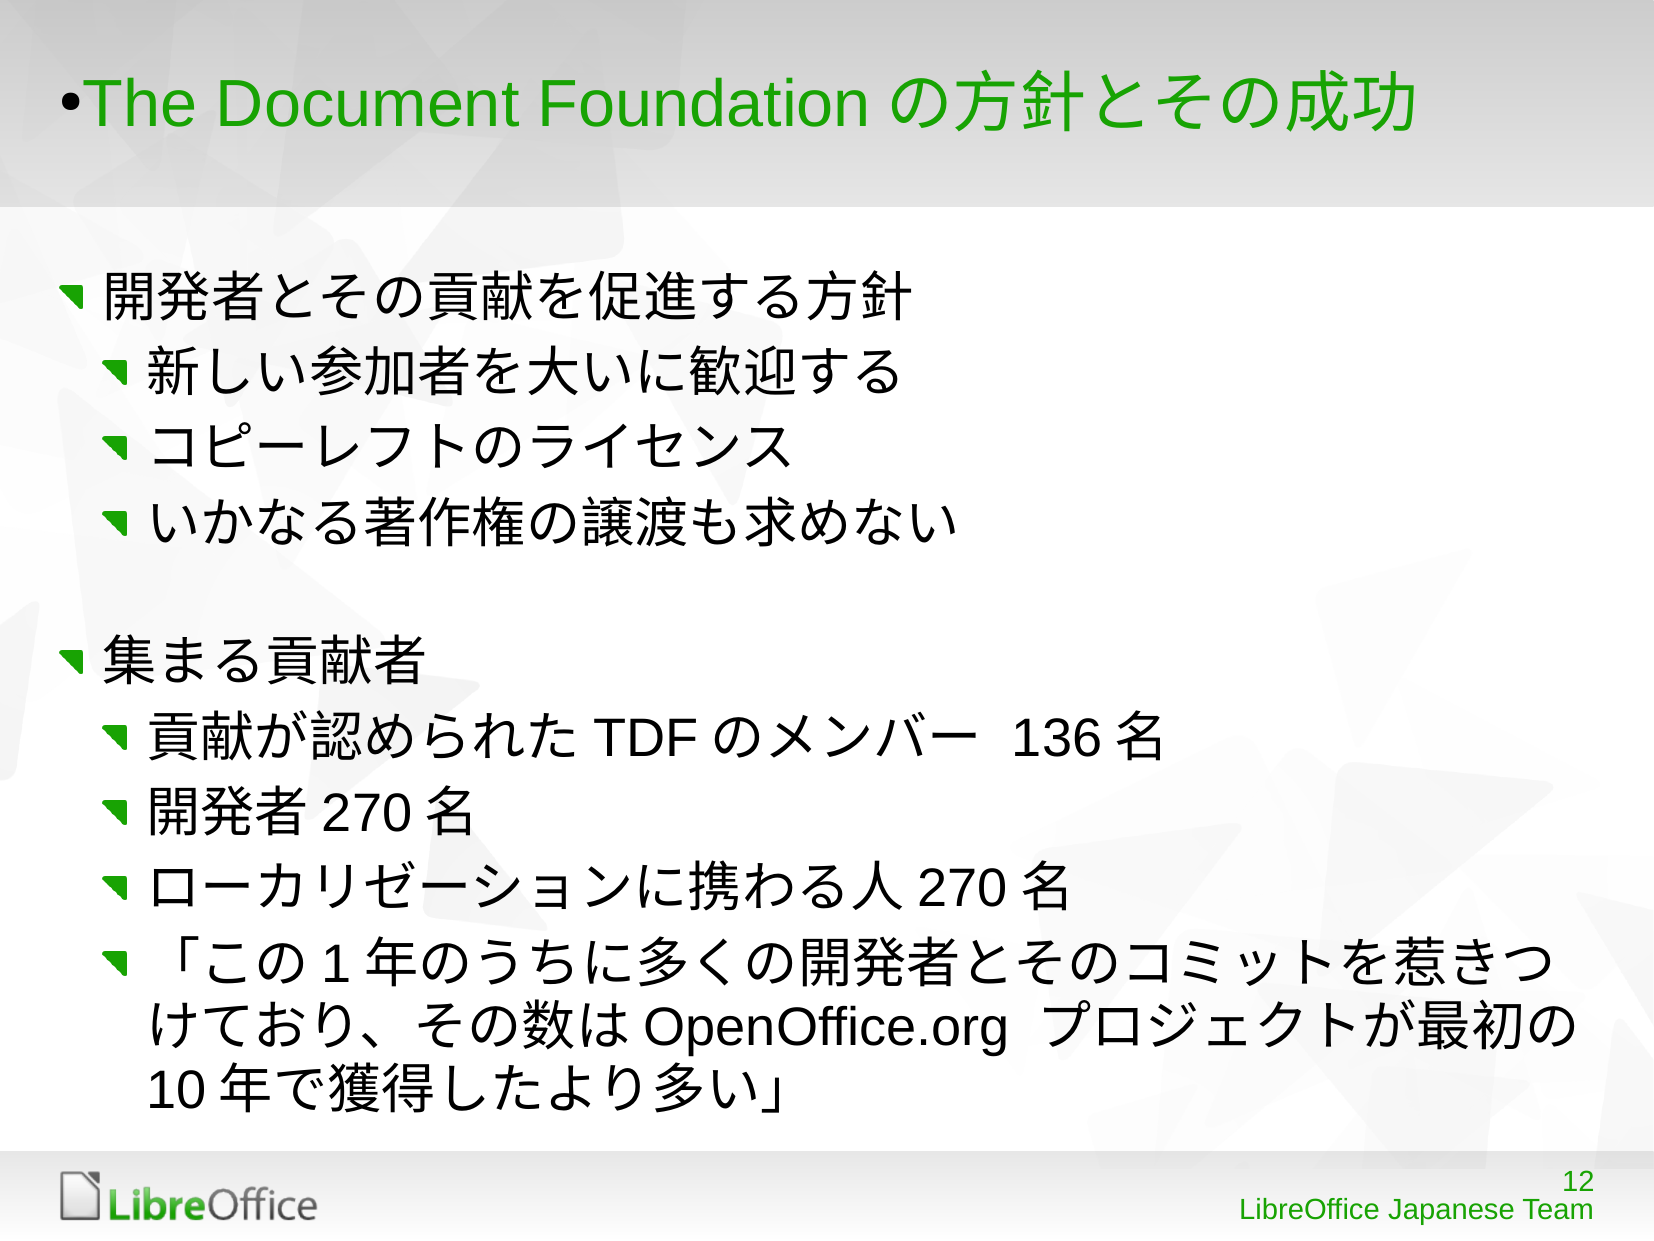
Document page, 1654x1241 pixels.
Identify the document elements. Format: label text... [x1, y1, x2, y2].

title The Document Foundationの方針とその成功 [59, 29, 1595, 178]
picture [41, 1152, 337, 1240]
picture [0, 0, 783, 931]
picture [915, 548, 1654, 1169]
list 開発者とその貢献を促進する方針 新しい参加者を大いに歓迎する コピーレフトのライセンス いかなる著作権の譲渡も求めない 集まる貢献者 貢献が認められたTDFのメンバー 136名 開発者270名 ローカリゼーションに携わる人270名 「この1年のうちに多くの開発者とそのコミットを惹きつけており、その数はOpenOffice.org プロジェクトが最初の10年で獲得したより多い」 [59, 265, 1595, 1122]
